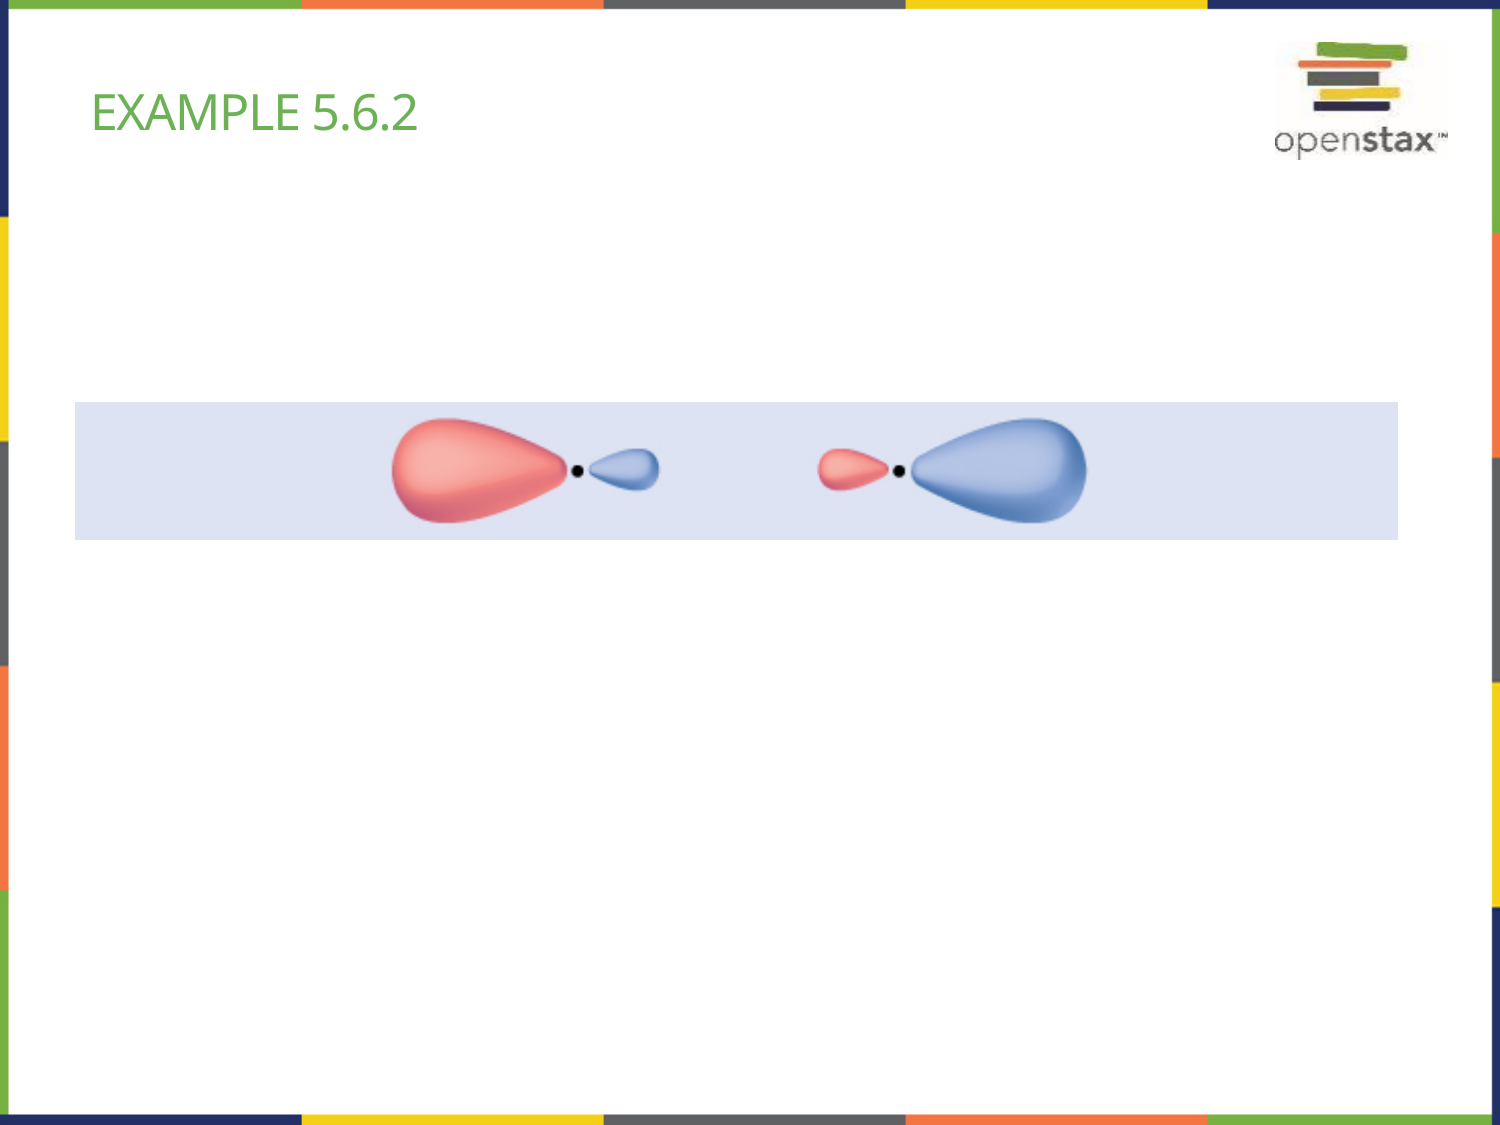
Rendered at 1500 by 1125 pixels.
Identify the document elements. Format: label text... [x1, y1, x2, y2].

picture [0, 0, 1500, 1125]
title Example 5.6.2 [75, 39, 1398, 148]
